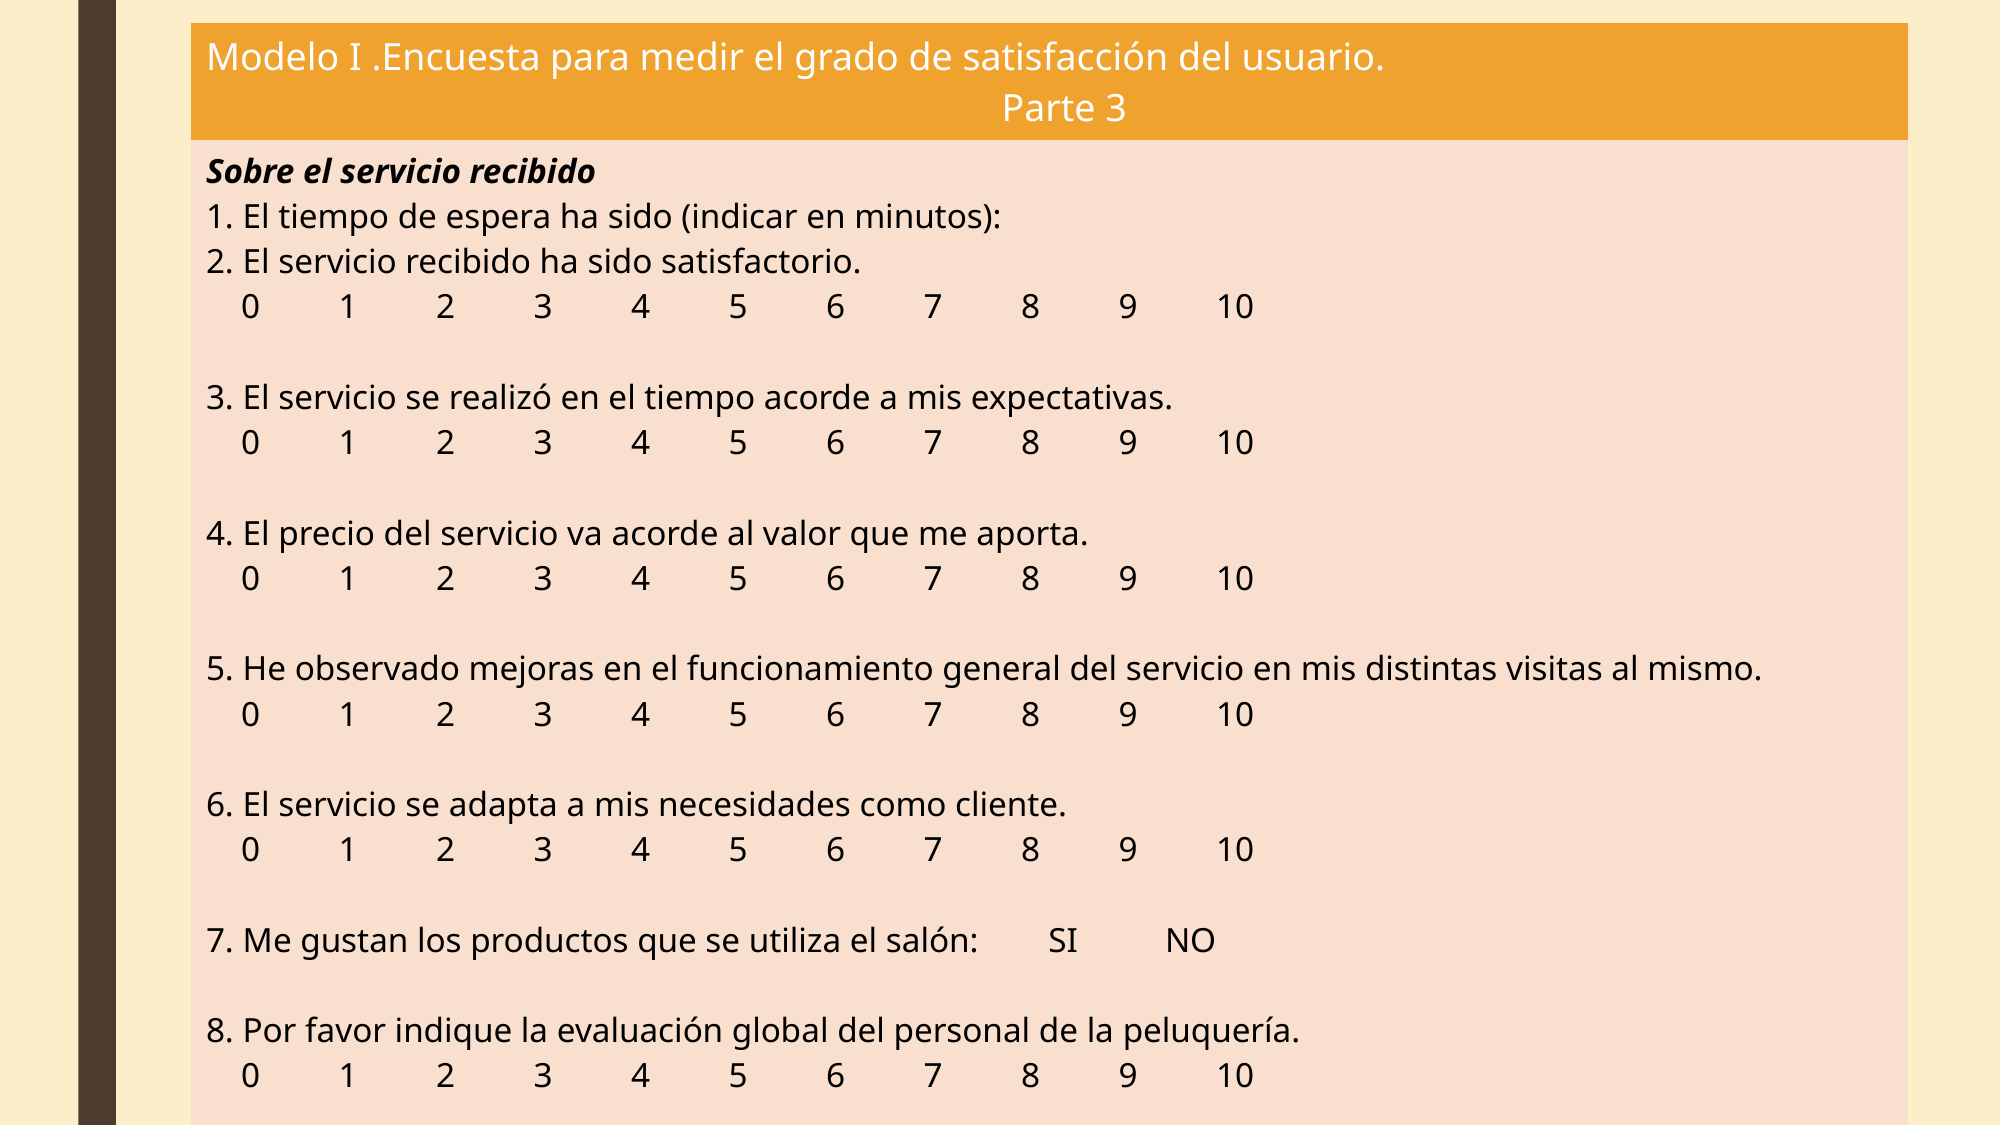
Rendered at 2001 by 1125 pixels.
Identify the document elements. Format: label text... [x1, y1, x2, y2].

table_header Modelo I .Encuesta para medir el grado de satisfacción del usuario. Parte 3 [191, 23, 1908, 140]
table_cell Sobre el servicio recibido 1. El tiempo de espera ha sido (indicar en minutos): 2. El servicio recibido ha sido satisfactorio. 0 1 2 3 4 5 6 7 8 9 10 3. El servicio se realizó en el tiempo acorde a mis expectativas. 0 1 2 3 4 5 6 7 8 9 10 4. El precio del servicio va acorde al valor que me aporta. 0 1 2 3 4 5 6 7 8 9 10 5. He observado mejoras en el funcionamiento general del servicio en mis distintas visitas al mismo. 0 1 2 3 4 5 6 7 8 9 10 6. El servicio se adapta a mis necesidades como cliente. 0 1 2 3 4 5 6 7 8 9 10 7. Me gustan los productos que se utiliza el salón: SI NO 8. Por favor indique la evaluación global del personal de la peluquería. 0 1 2 3 4 5 6 7 8 9 10 9. ¿Desearía decirnos algo más y ofrecer algún tipo de sugerencia a nuestro salón? Gracias por su atención [191, 140, 1908, 1125]
